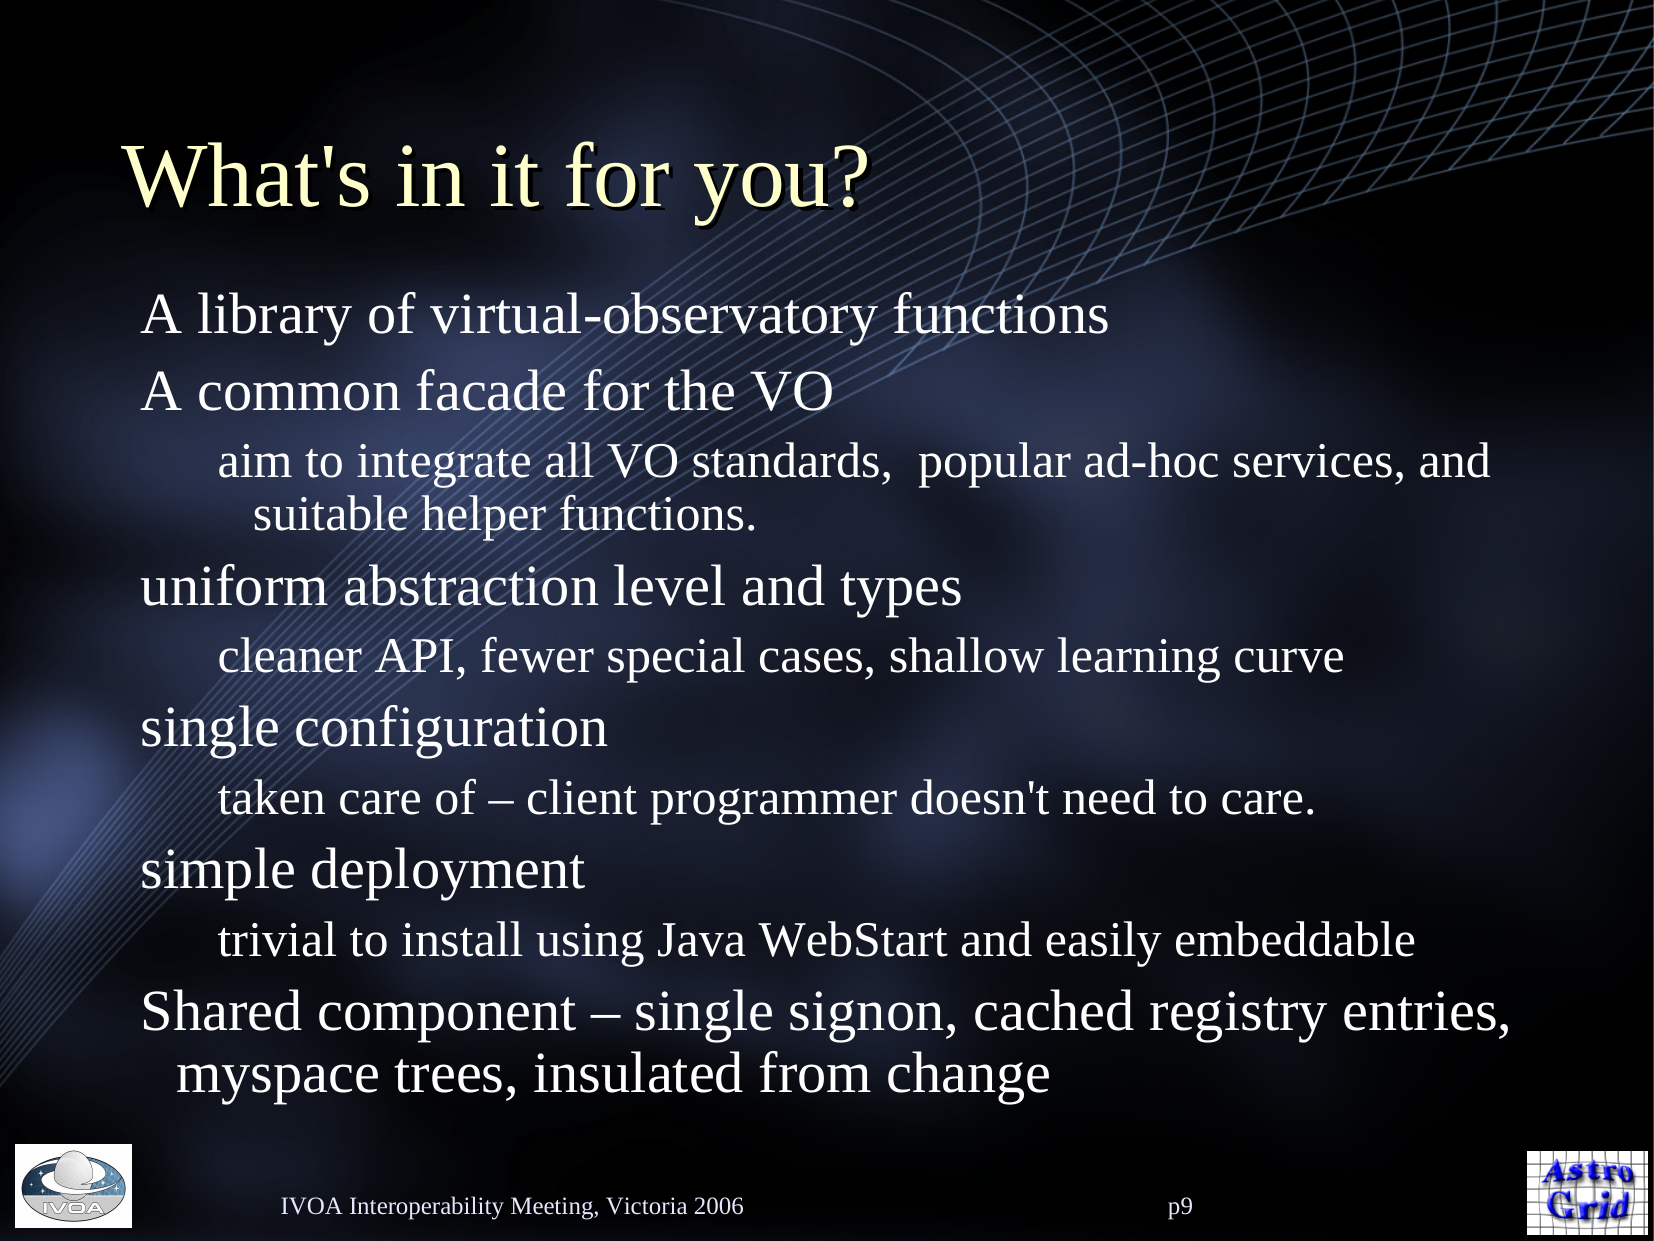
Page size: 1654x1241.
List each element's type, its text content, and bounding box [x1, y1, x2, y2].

title What's in it for you? [121, 71, 1534, 279]
picture [0, 0, 1654, 1241]
list A library of virtual-observatory functions A common facade for the VO aim to integrate all VO standards, popular ad-hoc services, and suitable helper functions. uniform abstraction level and types cleaner API, fewer special cases, shallow learning curve single configuration taken care of – client programmer doesn't need to care. simple deployment trivial to install using Java WebStart and easily embeddable Shared component – single signon, cached registry entries, myspace trees, insulated from change [123, 283, 1535, 1119]
